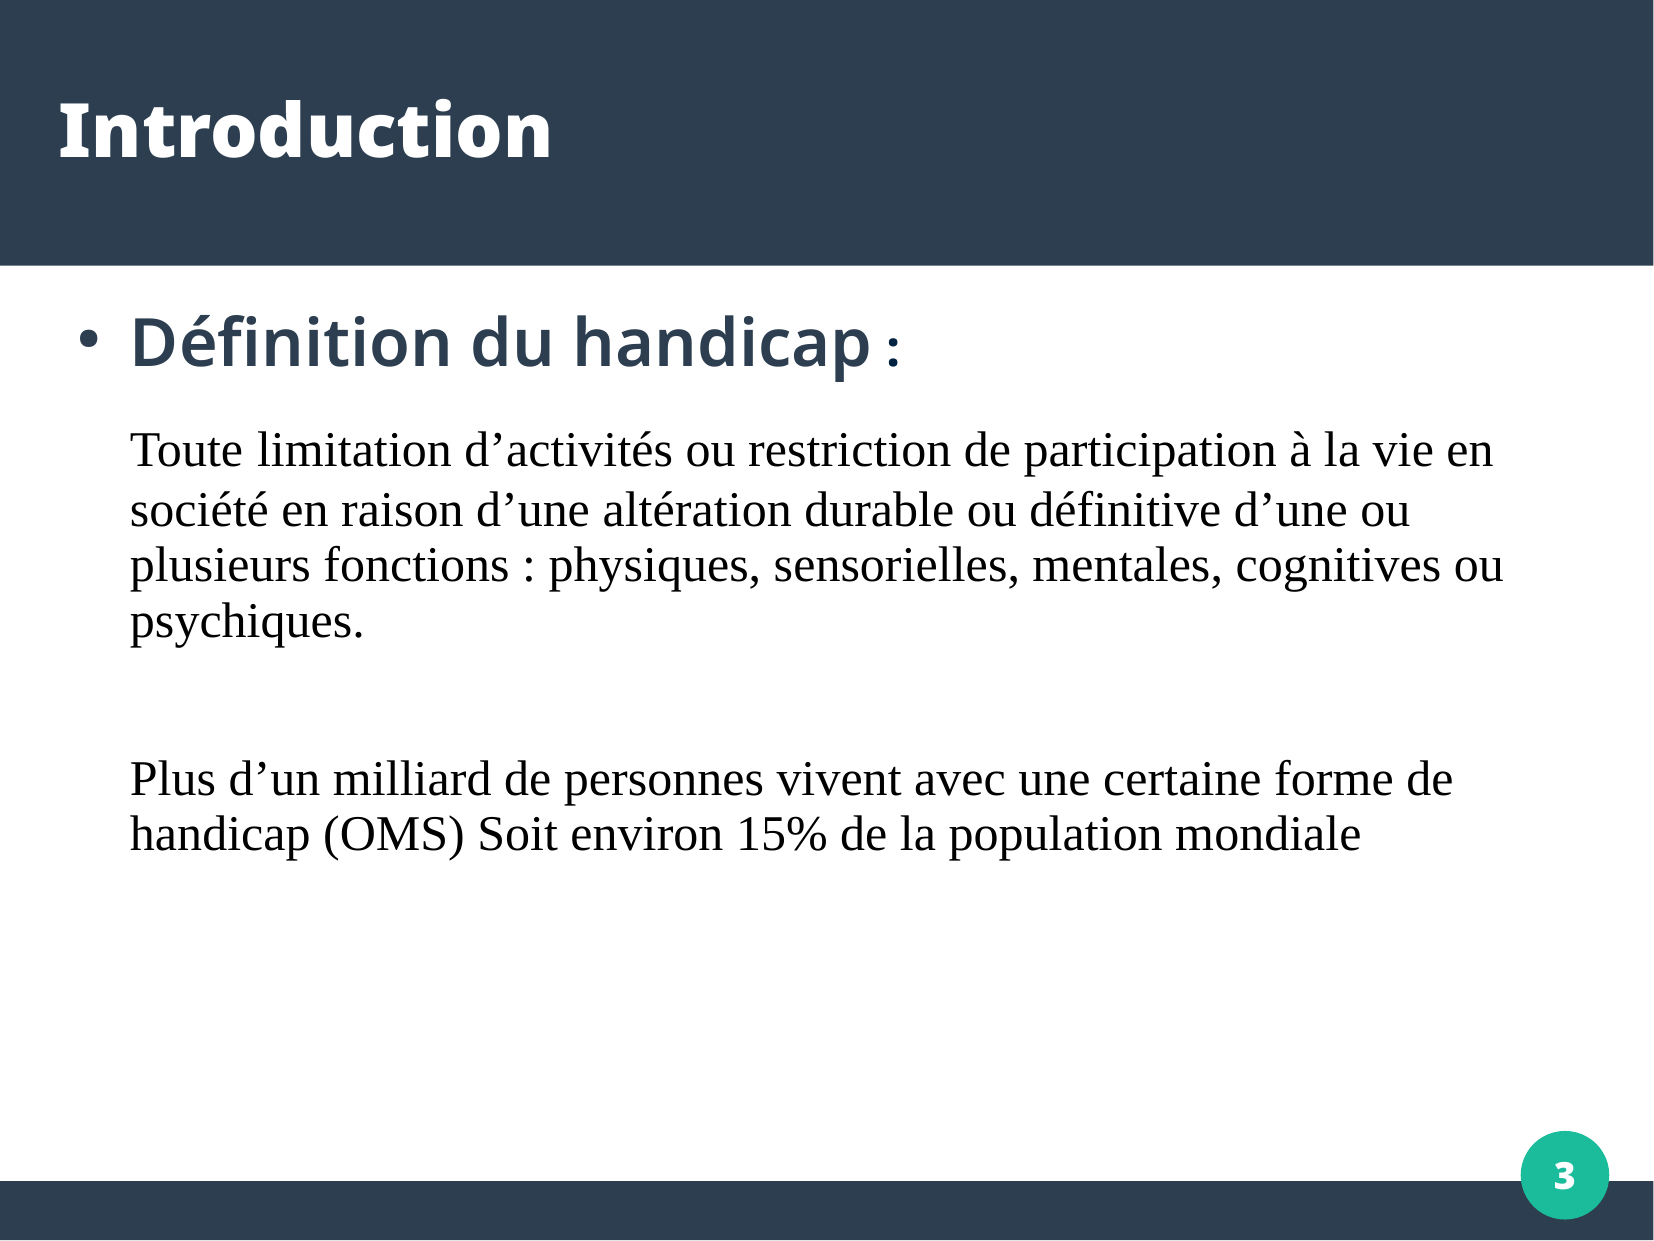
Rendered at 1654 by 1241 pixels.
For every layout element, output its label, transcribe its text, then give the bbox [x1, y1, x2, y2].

title Introduction [59, 49, 1595, 207]
list Définition du handicap : Toute limitation d’activités ou restriction de participation à la vie en société en raison d’une altération durable ou définitive d’une ou plusieurs fonctions : physiques, sensorielles, mentales, cognitives ou psychiques. Plus d’un milliard de personnes vivent avec une certaine forme de handicap (OMS) Soit environ 15% de la population mondiale [59, 295, 1595, 1005]
